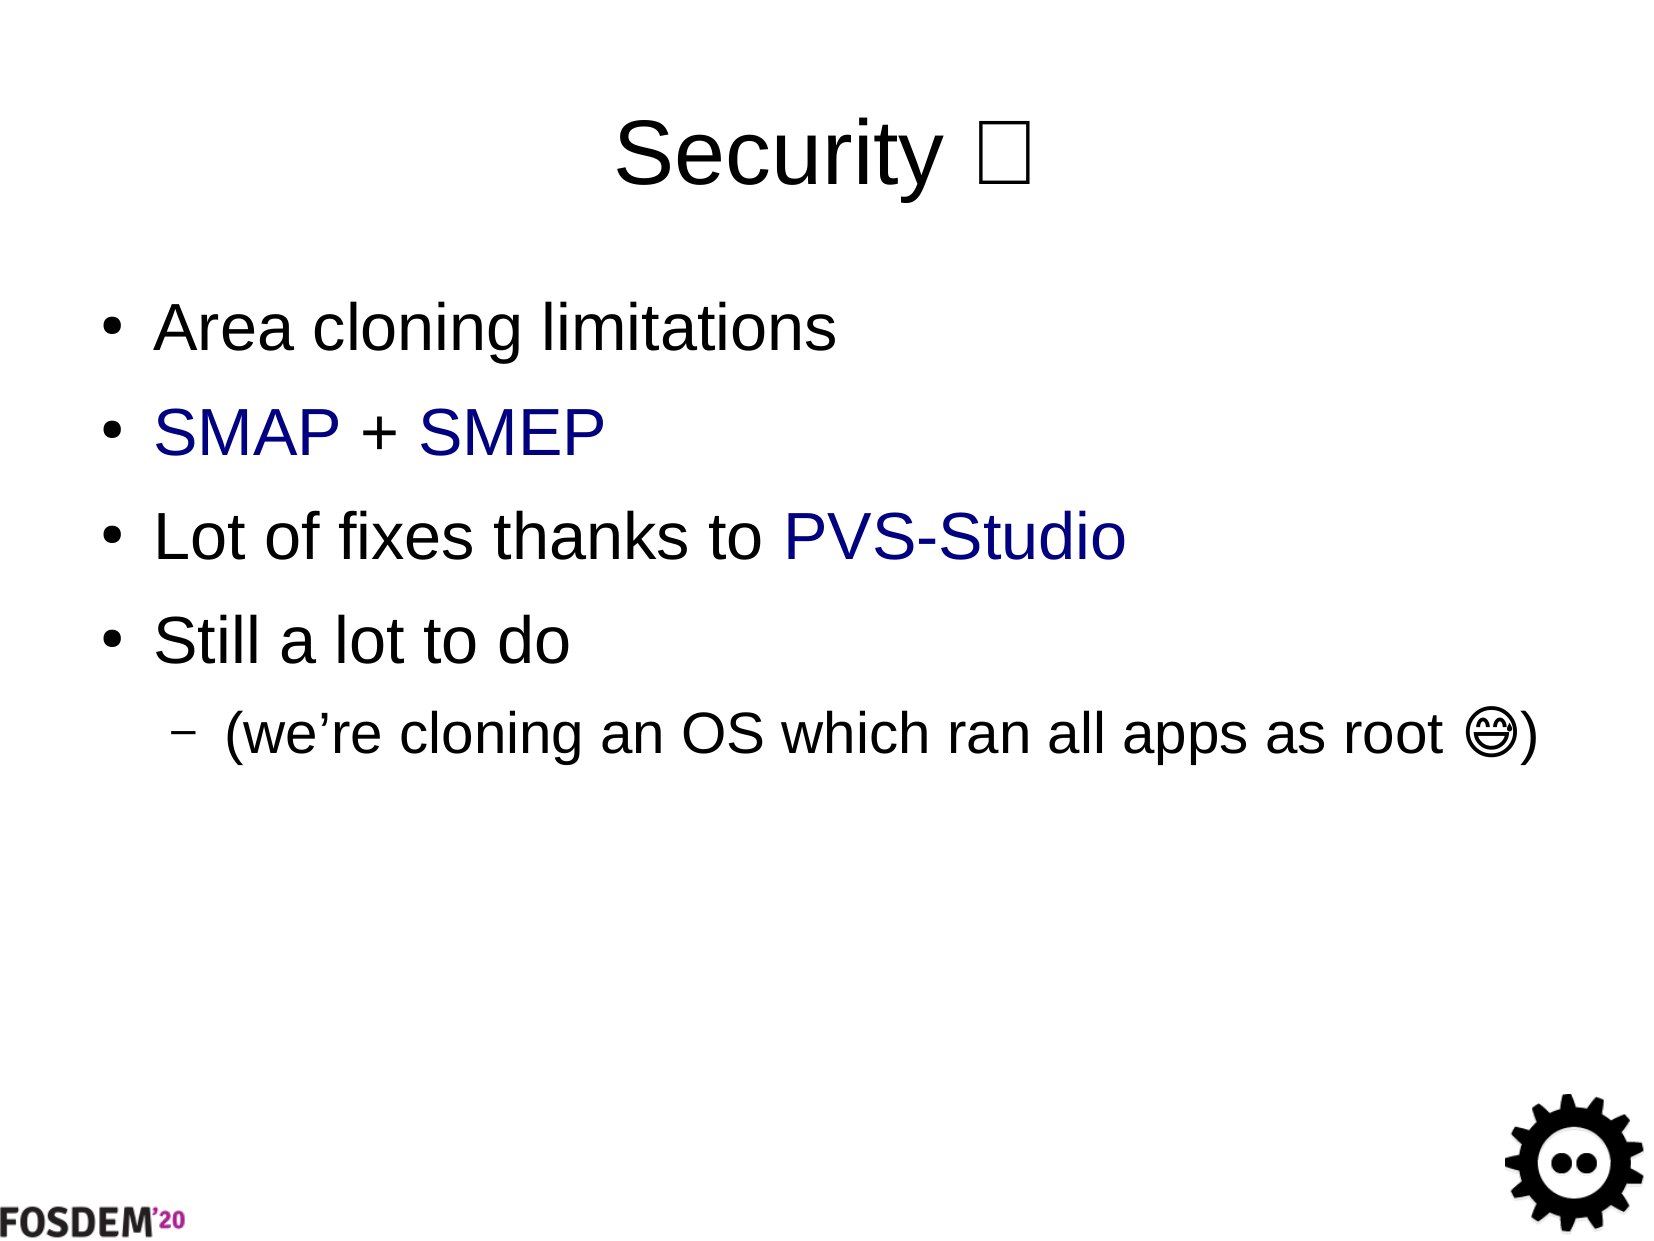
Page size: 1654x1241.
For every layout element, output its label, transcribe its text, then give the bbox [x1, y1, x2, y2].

title Security 👮 [82, 49, 1571, 257]
list Area cloning limitations SMAP + SMEP Lot of fixes thanks to PVS-Studio Still a lot to do (we’re cloning an OS which ran all apps as root 😅) [82, 290, 1571, 1010]
picture [1505, 1094, 1648, 1235]
picture [0, 1202, 188, 1241]
